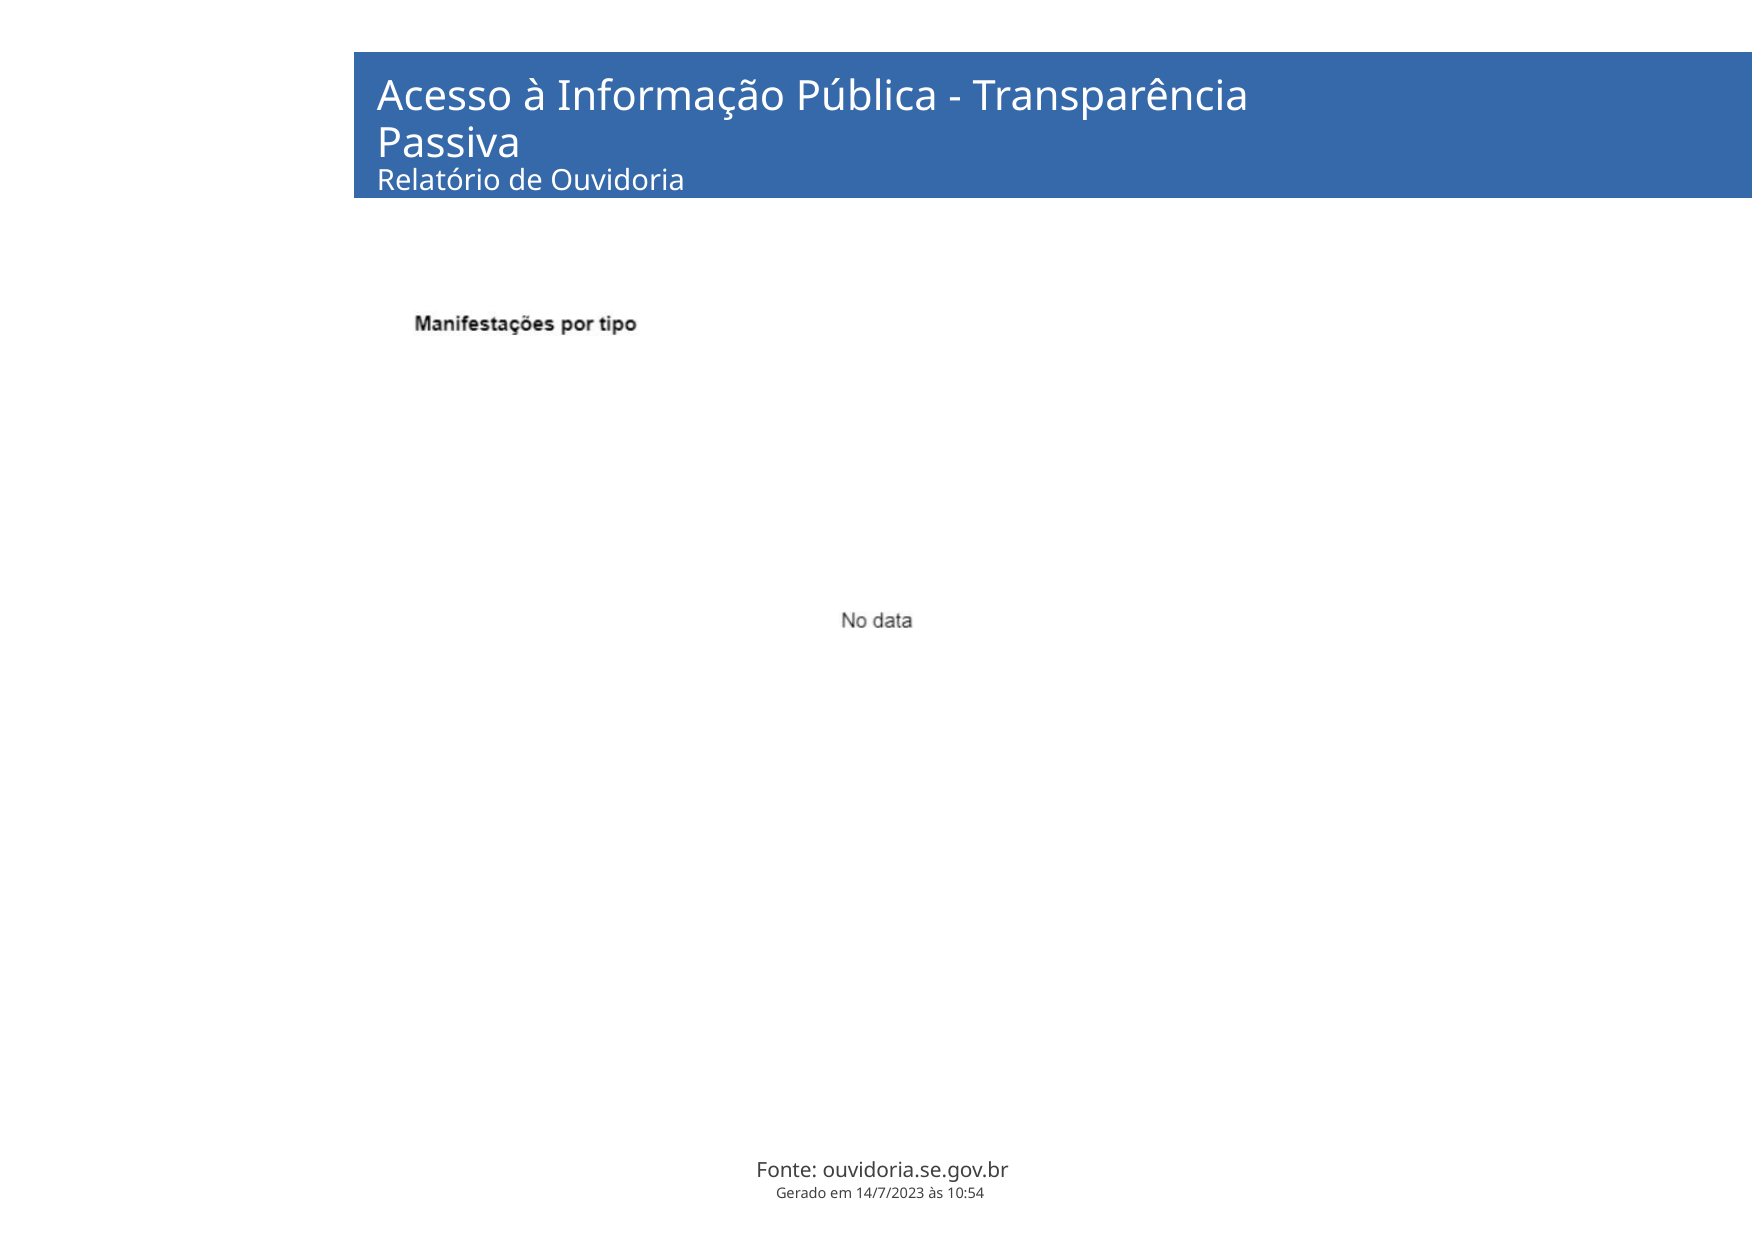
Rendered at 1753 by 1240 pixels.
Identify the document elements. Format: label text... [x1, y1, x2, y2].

text_box Acesso à Informação Pública - Transparência Passiva Relatório de Ouvidoria EMSETUR - Abril a Abril de 2023 [376, 72, 1403, 228]
text_box [354, 52, 1752, 198]
text_box Fonte: ouvidoria.se.gov.br Gerado em 14/7/2023 às 10:54 [756, 1158, 1023, 1202]
text_box [155, 211, 1599, 1028]
